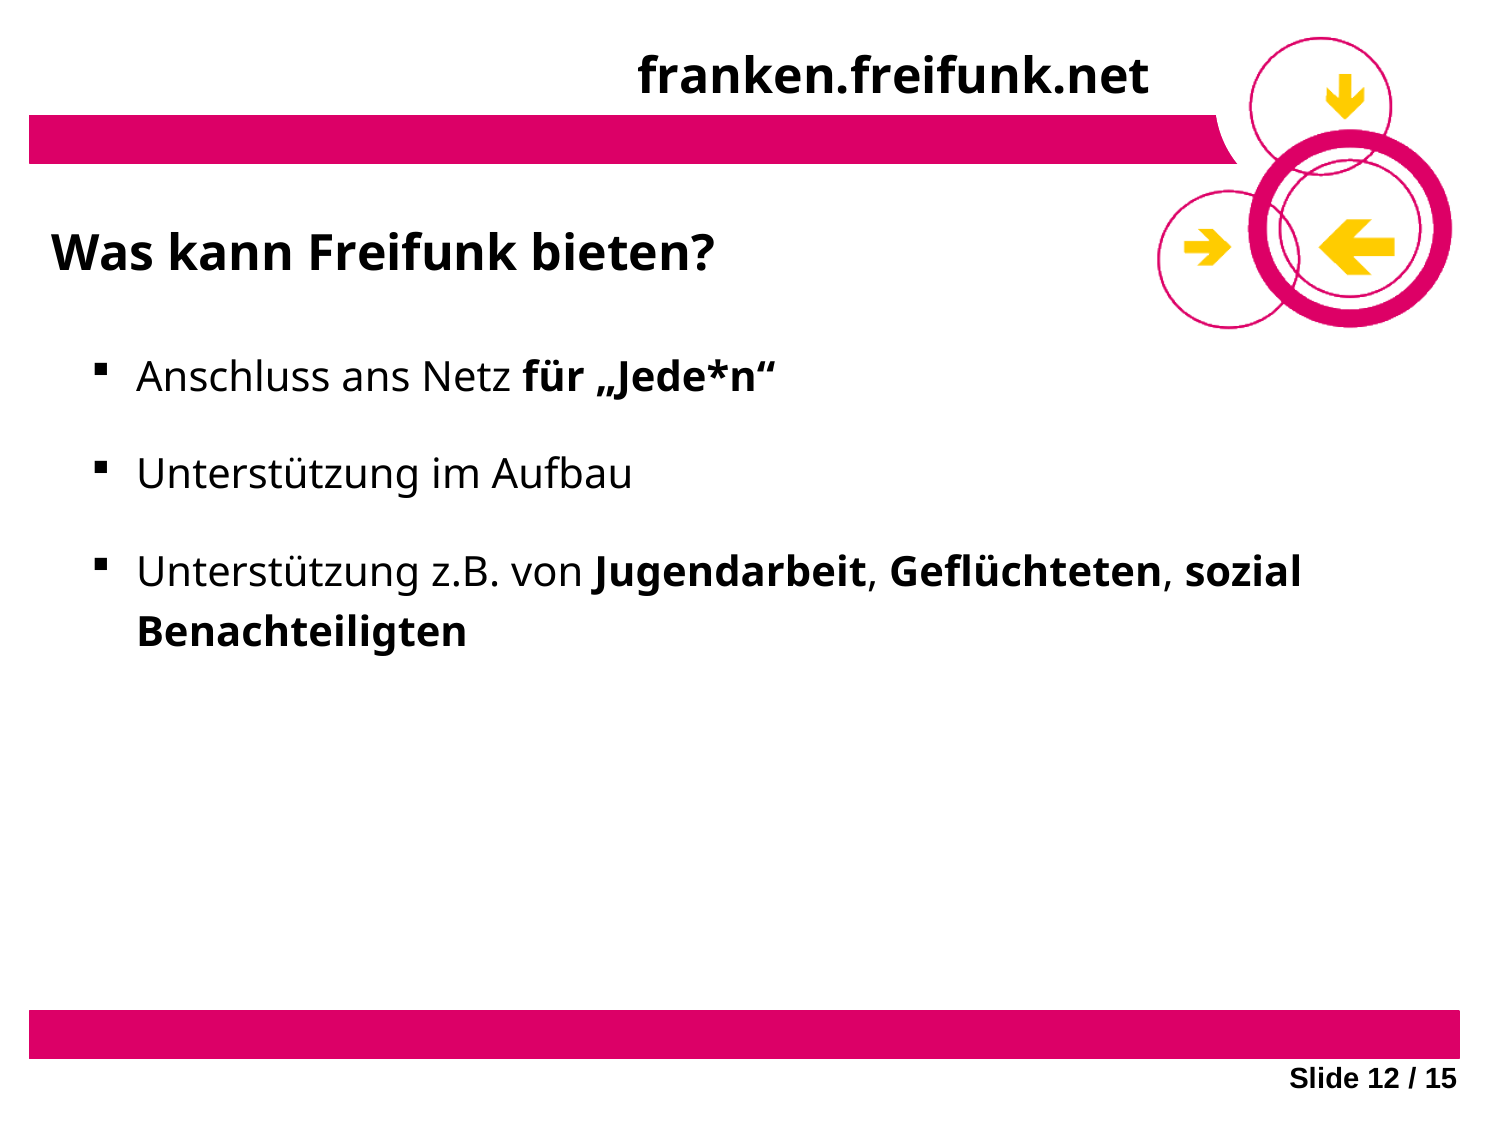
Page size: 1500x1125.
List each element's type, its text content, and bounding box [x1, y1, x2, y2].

text_box Anschluss ans Netz für „Jede*n“ Unterstützung im Aufbau Unterstützung z.B. von Jugendarbeit, Geflüchteten, sozial Benachteiligten [61, 342, 1418, 1029]
text_box Was kann Freifunk bieten? [51, 212, 1123, 284]
picture [1150, 32, 1461, 332]
